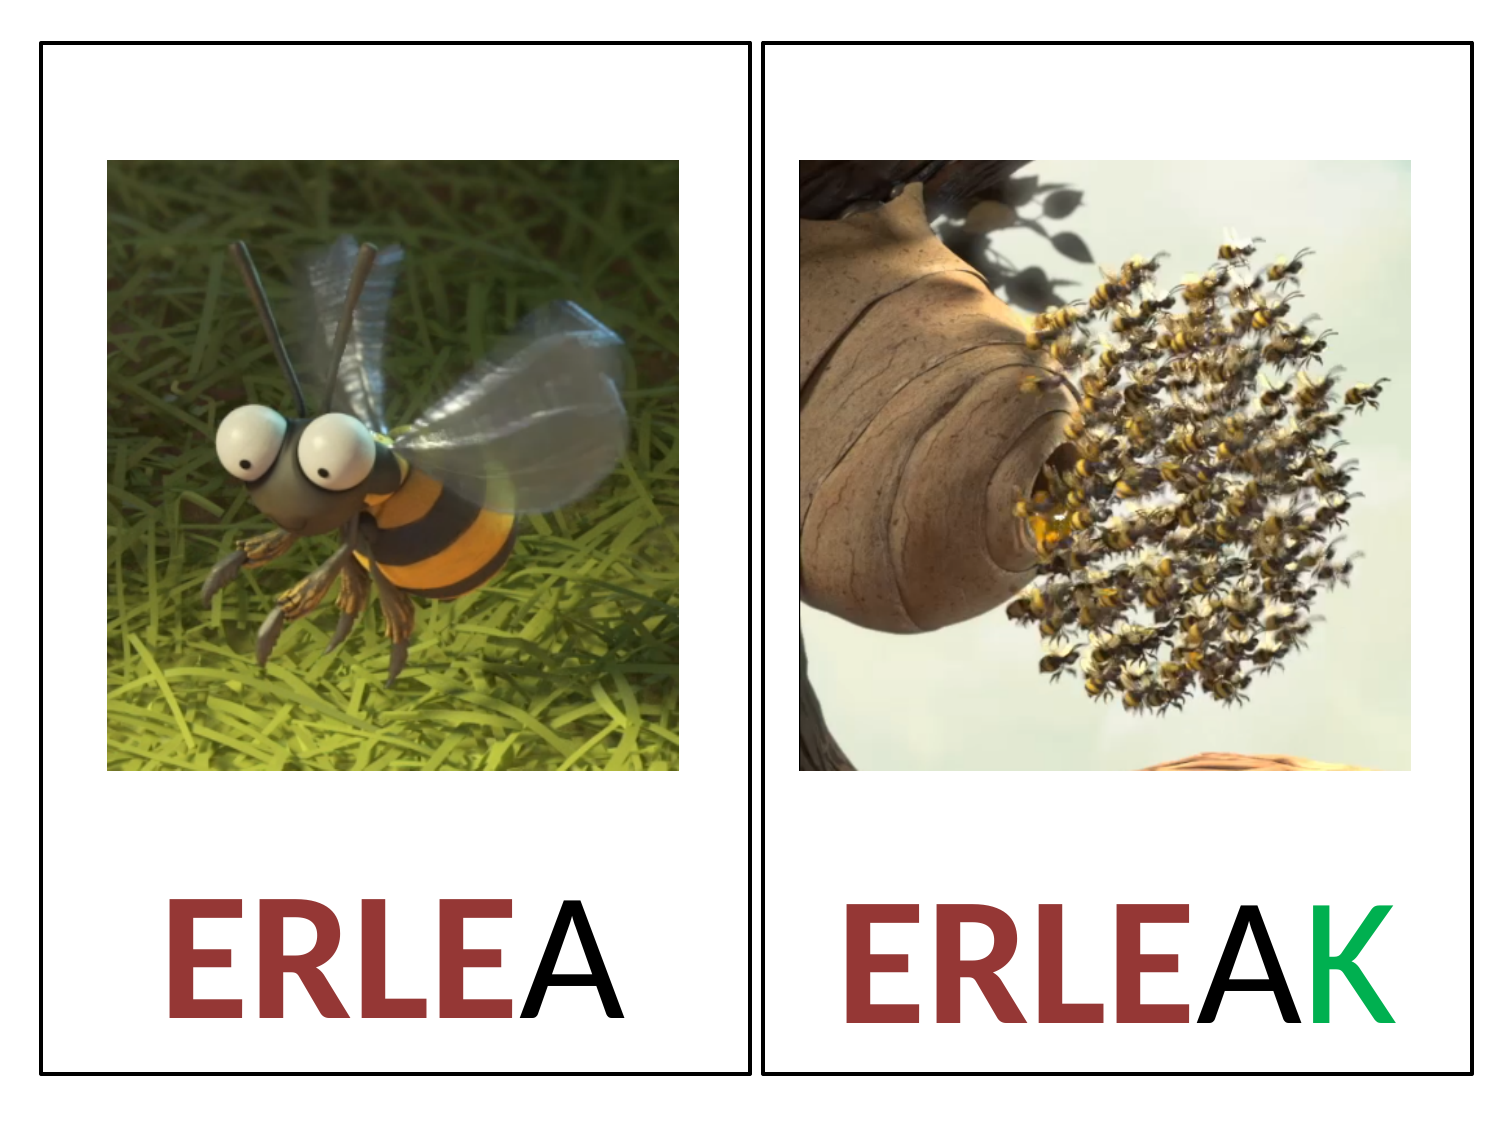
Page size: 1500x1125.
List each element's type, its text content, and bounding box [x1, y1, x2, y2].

picture [107, 160, 679, 771]
picture [799, 160, 1411, 771]
text_box ERLEAK [822, 832, 1413, 1068]
text_box ERLEA [145, 828, 641, 1064]
